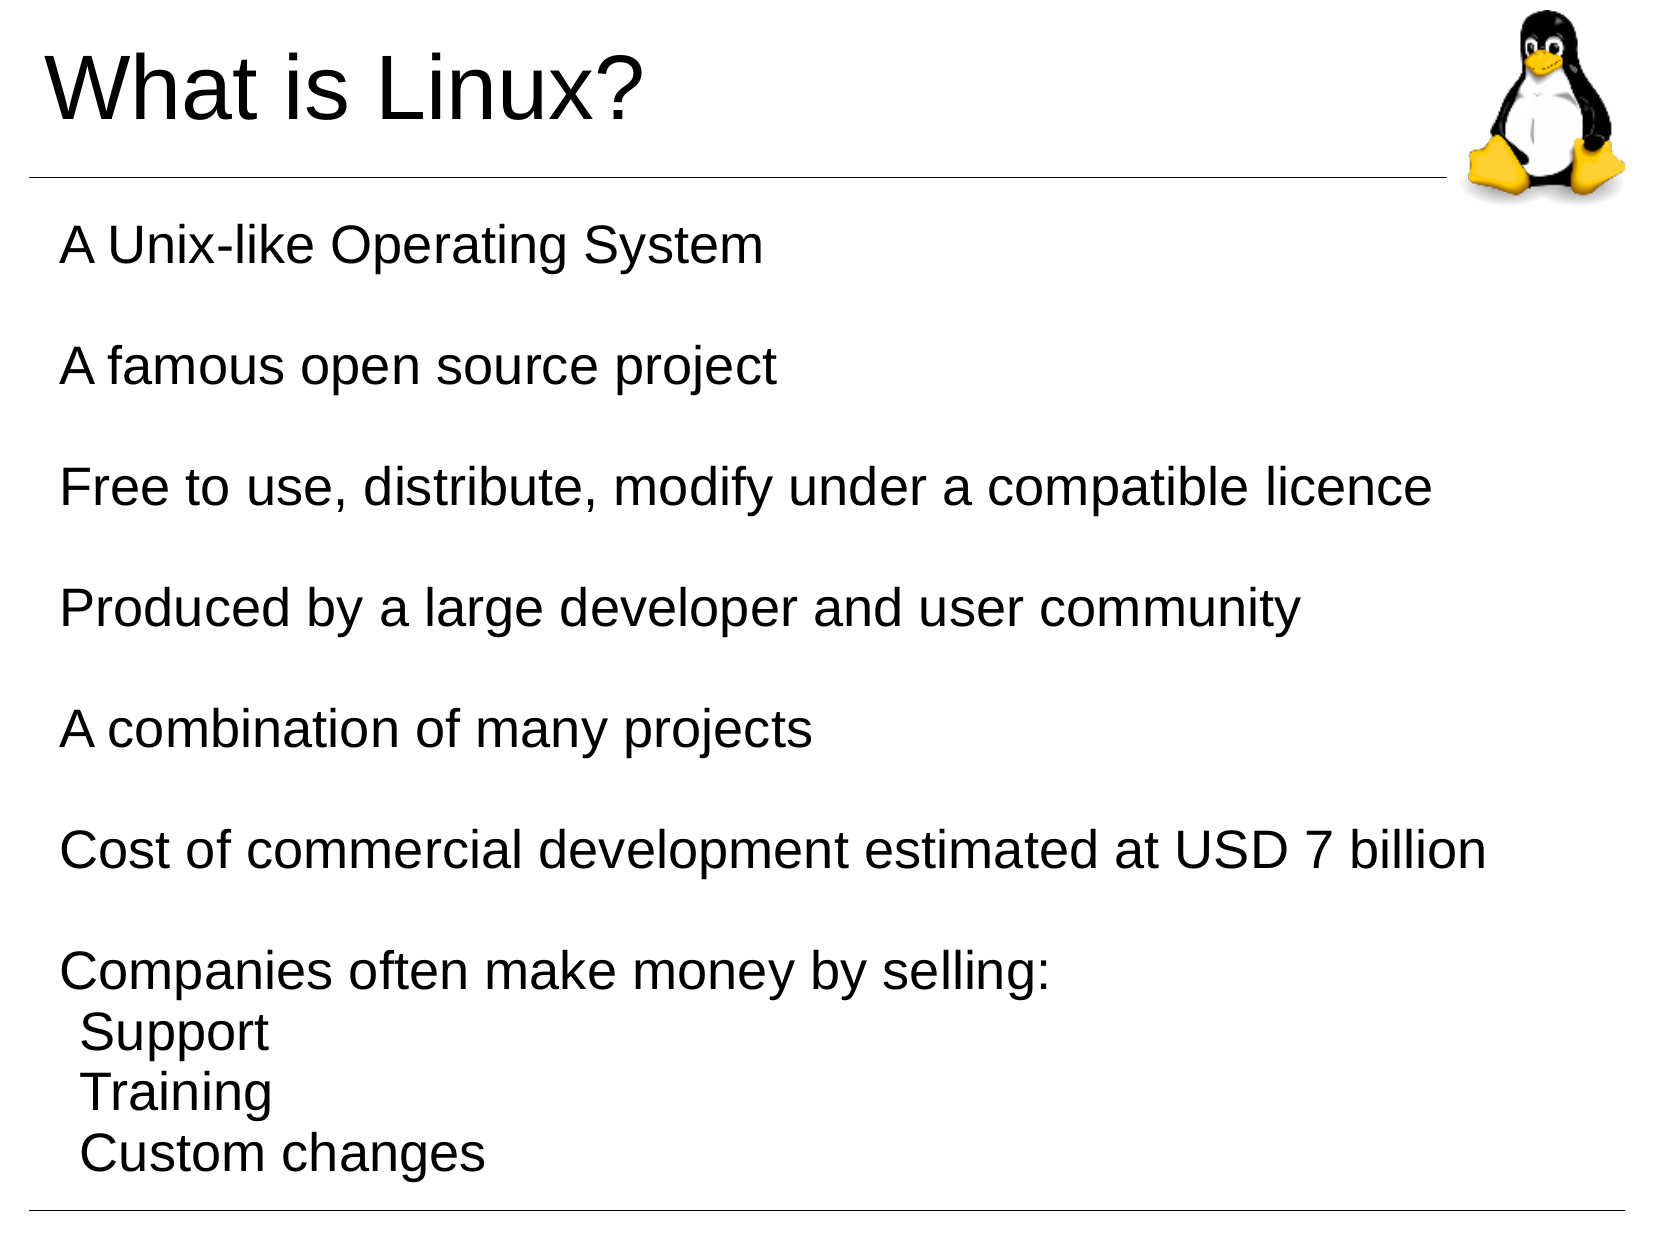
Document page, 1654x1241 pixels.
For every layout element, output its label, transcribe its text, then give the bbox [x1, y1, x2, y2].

text_box What is Linux? [29, 29, 857, 147]
picture [1457, 10, 1625, 207]
text_box A Unix-like Operating System A famous open source project Free to use, distribute, modify under a compatible licence Produced by a large developer and user community A combination of many projects Cost of commercial development estimated at USD 7 billion Companies often make money by selling: Support Training Custom changes [29, 206, 1595, 1233]
